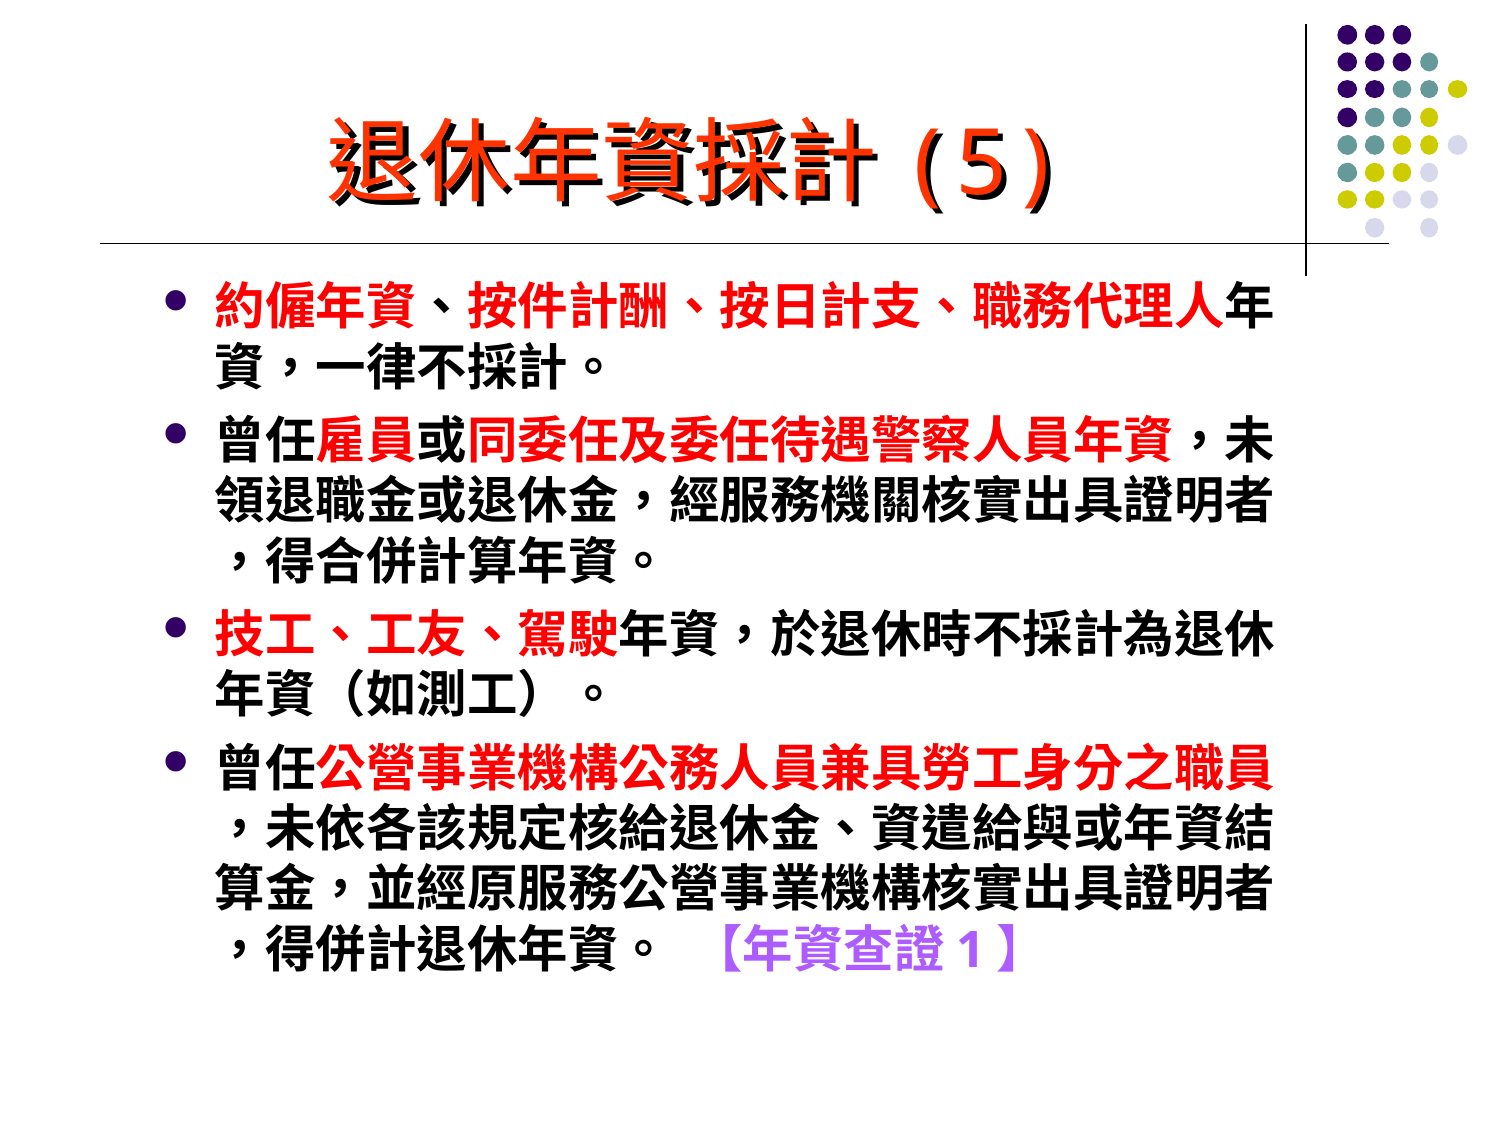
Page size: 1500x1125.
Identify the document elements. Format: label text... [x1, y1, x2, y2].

list 約僱年資、按件計酬、按日計支、職務代理人年資，一律不採計。 曾任雇員或同委任及委任待遇警察人員年資，未領退職金或退休金，經服務機關核實出具證明者，得合併計算年資。 技工、工友、駕駛年資，於退休時不採計為退休年資（如測工）。 曾任公營事業機構公務人員兼具勞工身分之職員，未依各該規定核給退休金、資遣給與或年資結算金，並經原服務公營事業機構核實出具證明者，得併計退休年資。 【年資查證1】 [147, 267, 1329, 988]
title 退休年資採計(5) [76, 78, 1315, 220]
